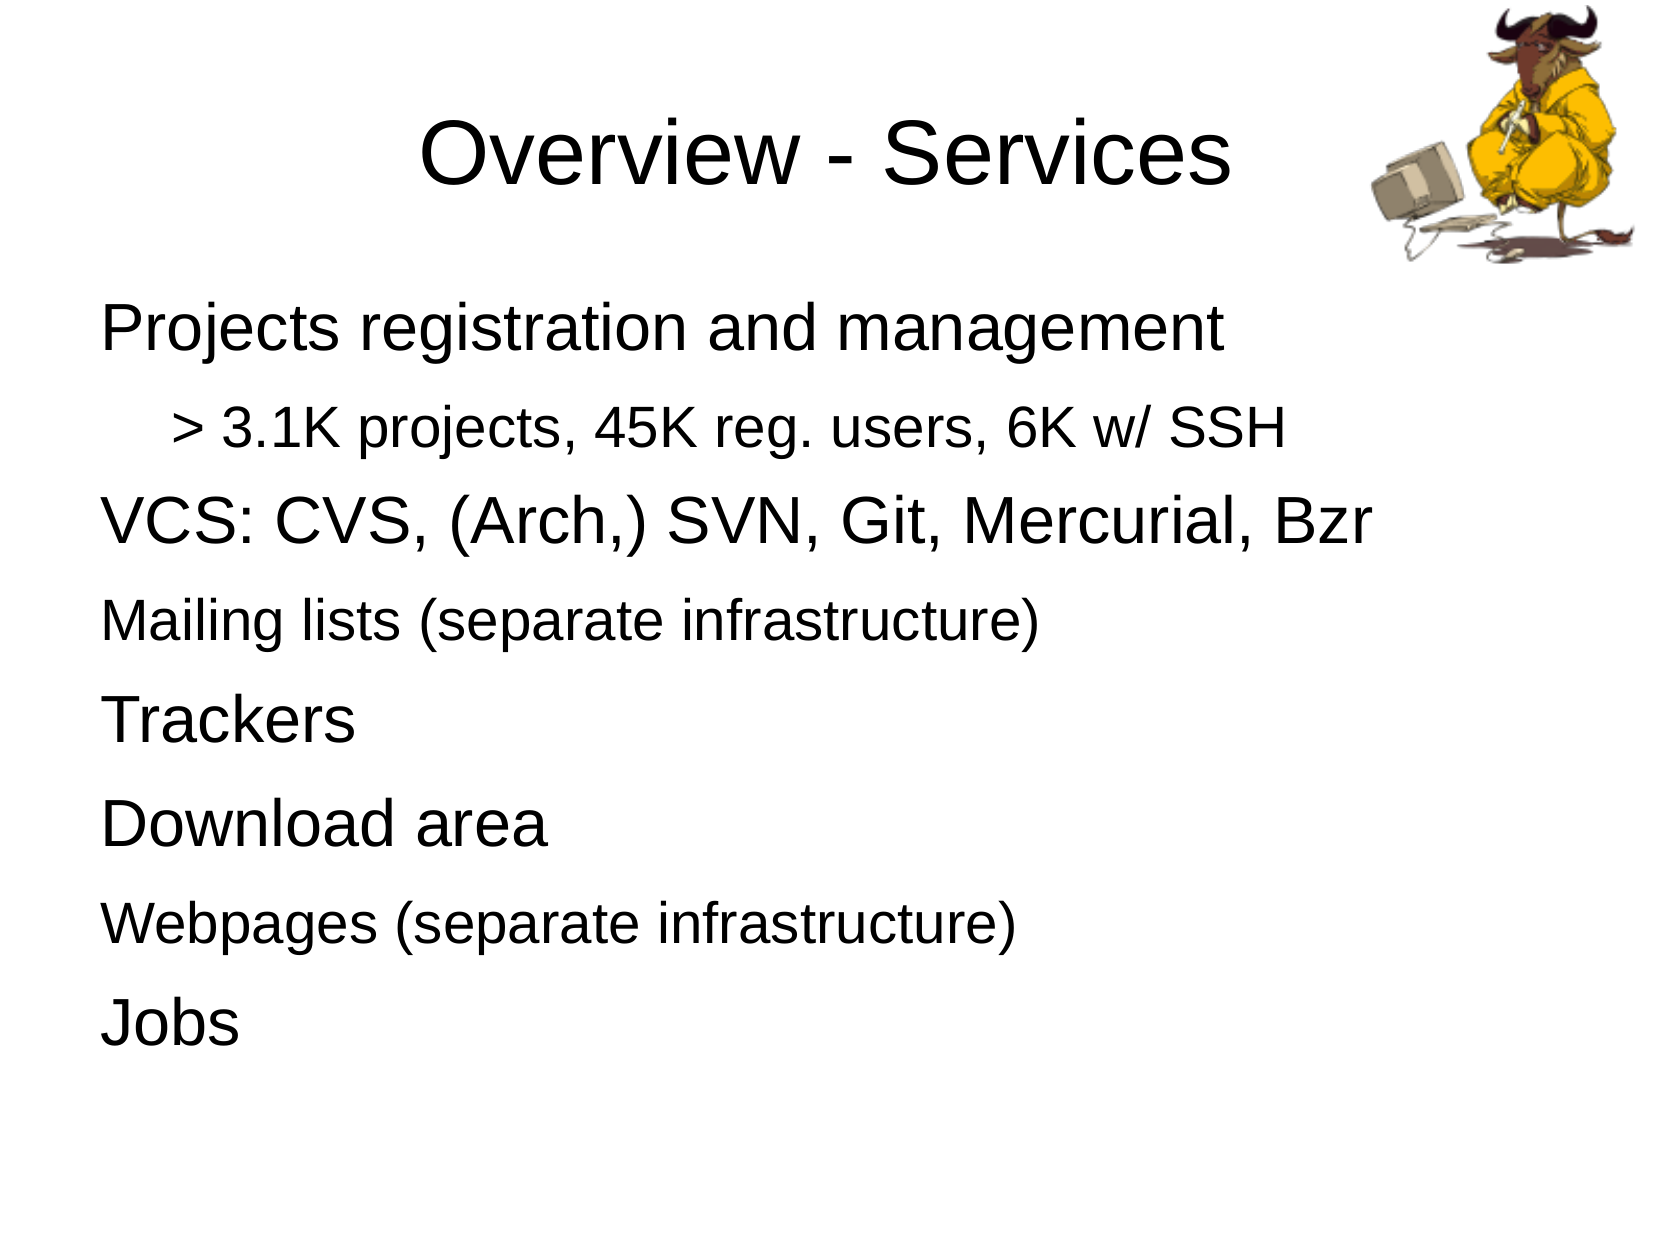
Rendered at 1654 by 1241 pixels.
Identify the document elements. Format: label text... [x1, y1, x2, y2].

title Overview - Services [82, 56, 1571, 250]
list Projects registration and management > 3.1K projects, 45K reg. users, 6K w/ SSH VCS: CVS, (Arch,) SVN, Git, Mercurial, Bzr Mailing lists (separate infrastructure) Trackers Download area Webpages (separate infrastructure) Jobs [82, 290, 1571, 1109]
picture [1345, 5, 1654, 266]
